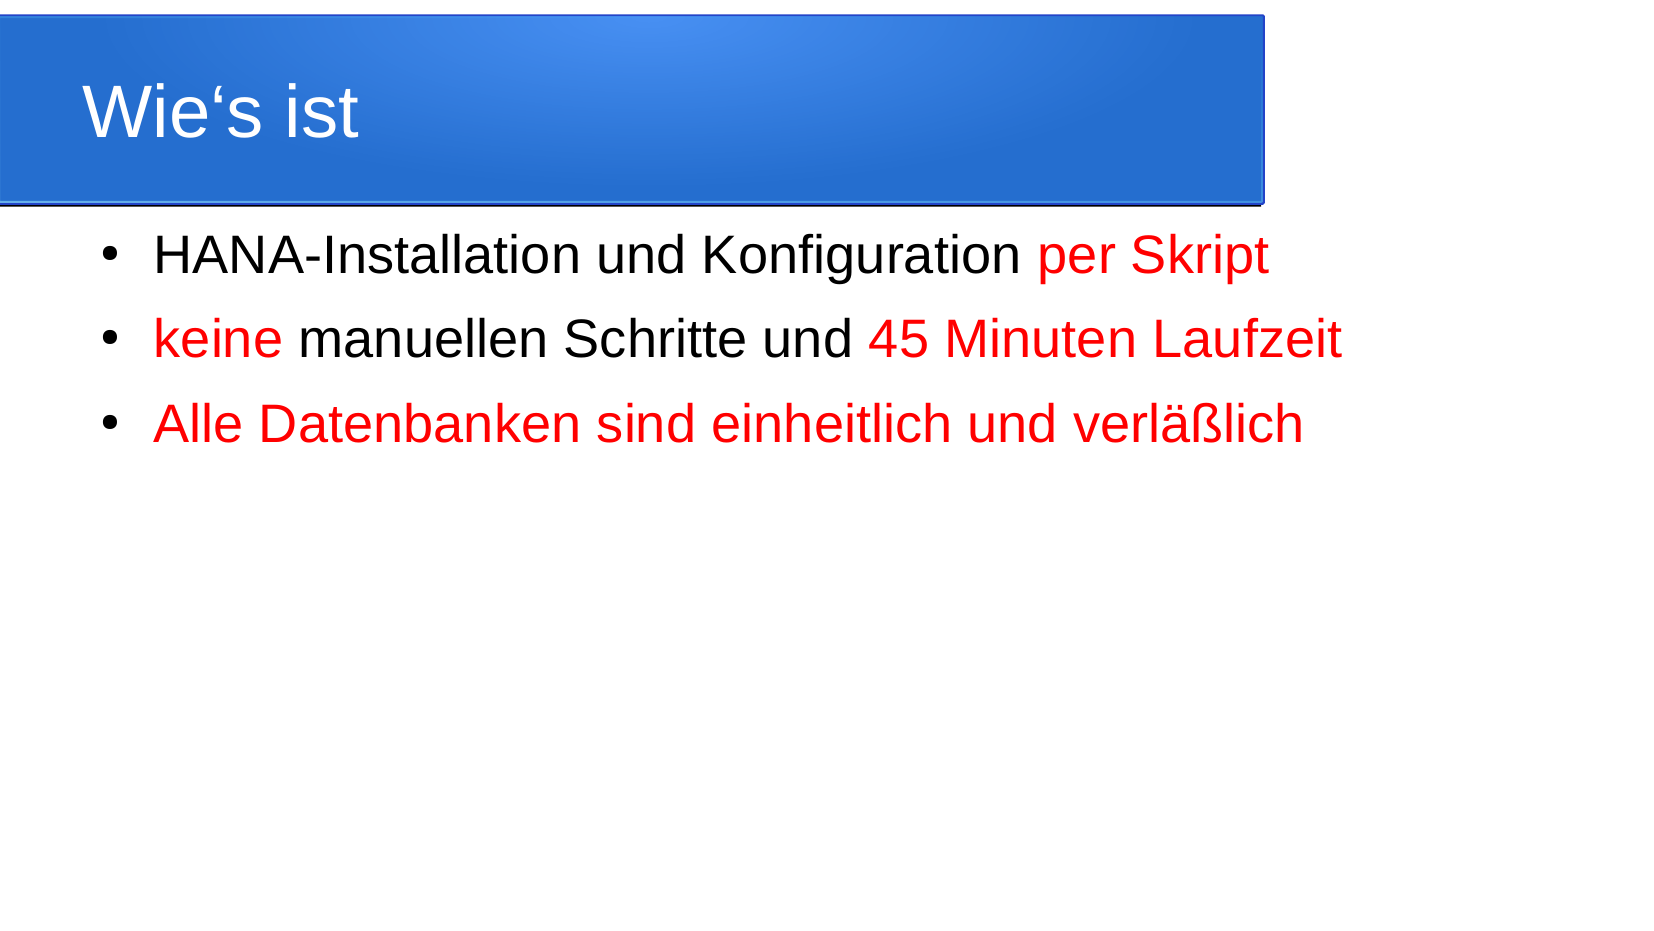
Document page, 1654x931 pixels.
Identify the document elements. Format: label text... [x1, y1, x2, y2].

list HANA-Installation und Konfiguration per Skript keine manuellen Schritte und 45 Minuten Laufzeit Alle Datenbanken sind einheitlich und verläßlich [82, 224, 1571, 764]
title Wie‘s ist [82, 35, 1235, 189]
